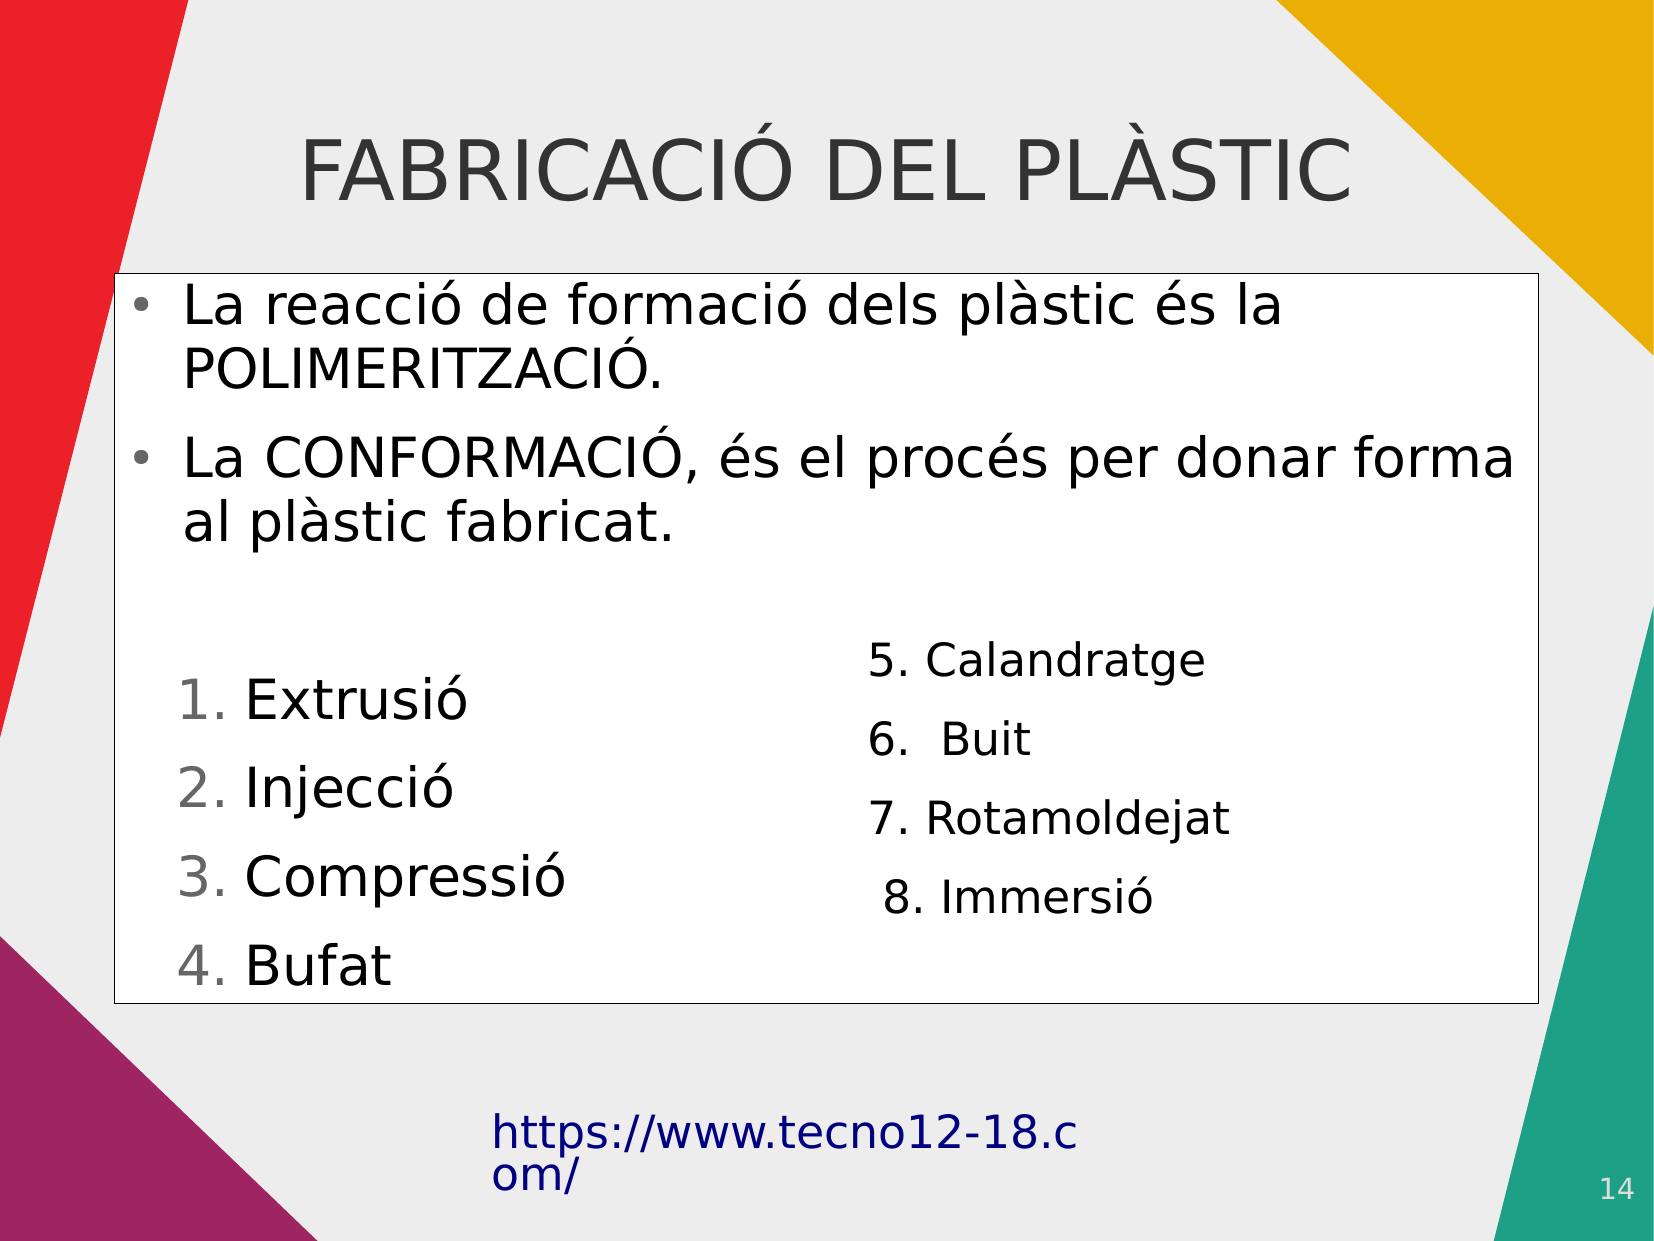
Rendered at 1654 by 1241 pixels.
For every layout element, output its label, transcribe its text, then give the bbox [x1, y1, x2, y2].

list La reacció de formació dels plàstic és la POLIMERITZACIÓ. La CONFORMACIÓ, és el procés per donar forma al plàstic fabricat. Extrusió Injecció Compressió Bufat [114, 273, 1539, 1004]
title FABRICACIÓ DEL PLÀSTIC [114, 73, 1539, 271]
text_box 5. Calandratge 6. Buit 7. Rotamoldejat 8. Immersió [838, 626, 1371, 1058]
text_box https://www.tecno12-18.com/ [476, 1098, 1111, 1169]
